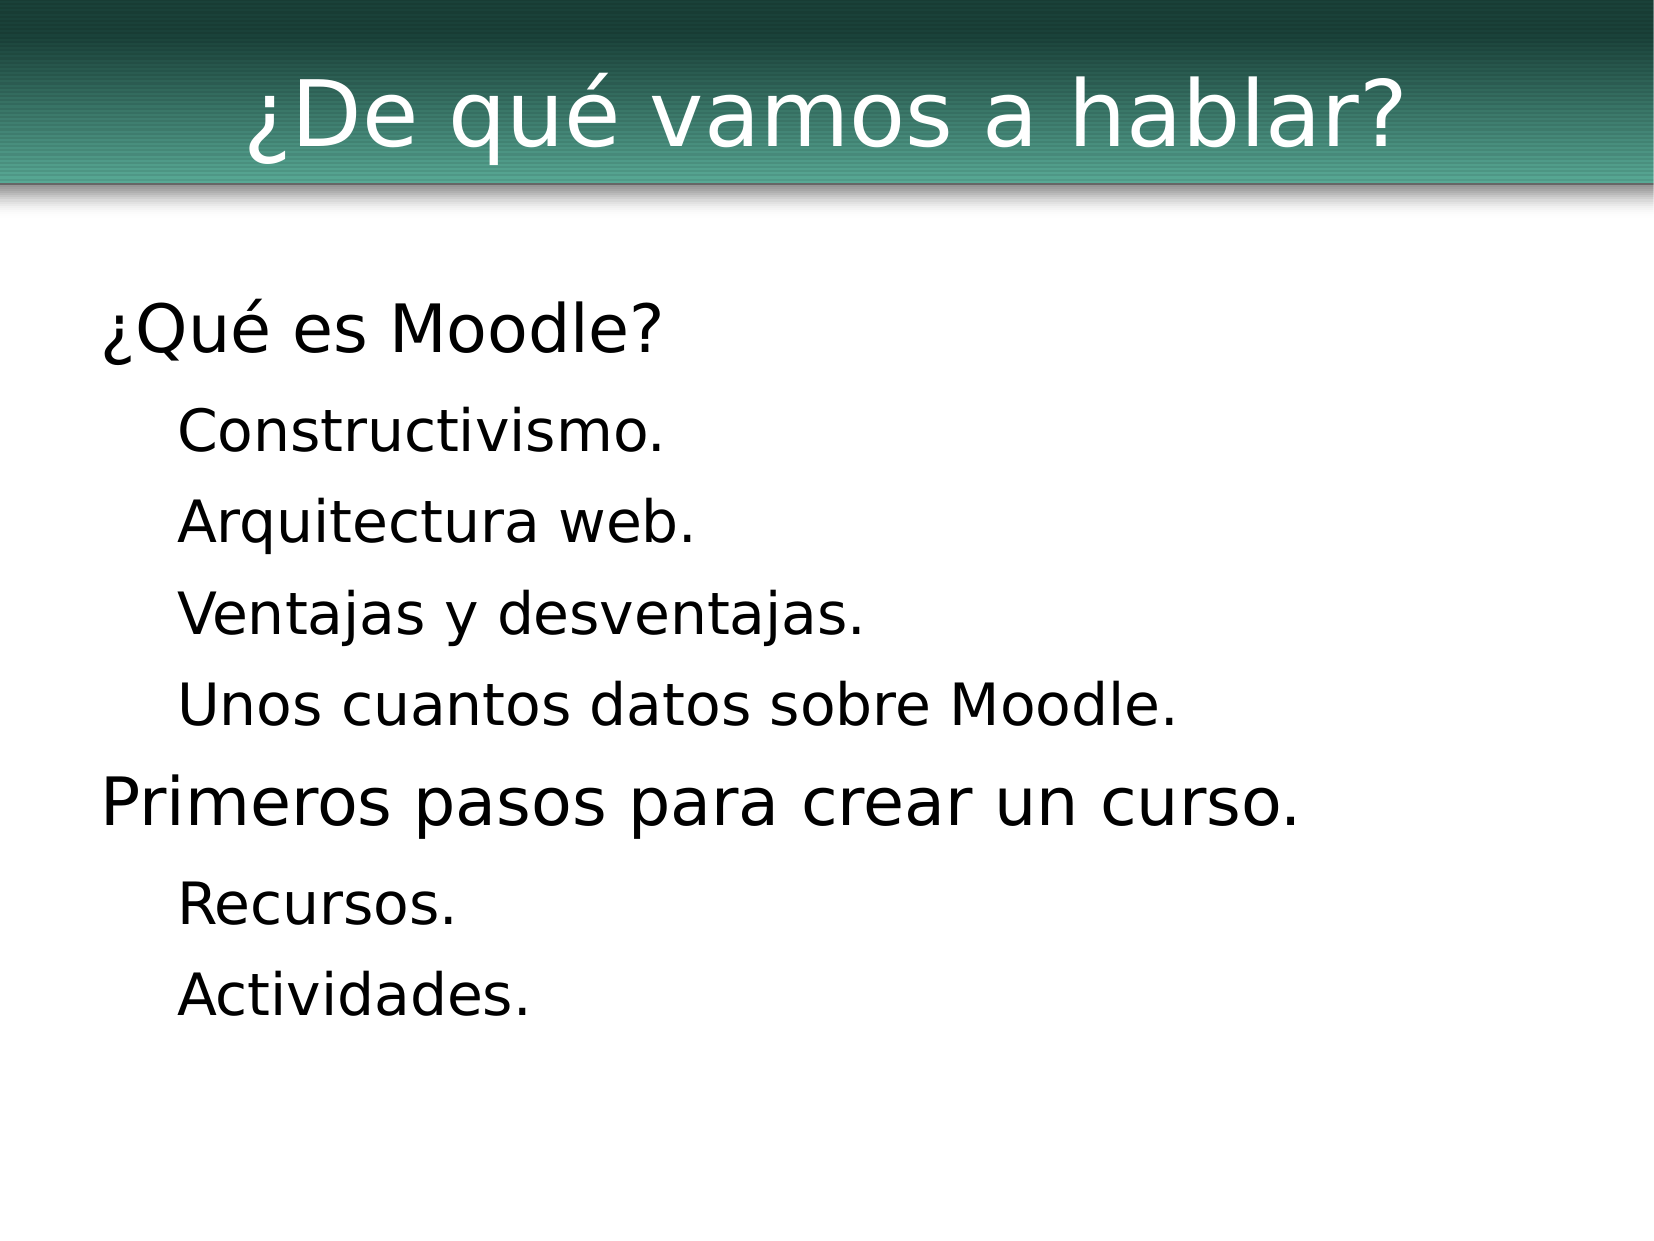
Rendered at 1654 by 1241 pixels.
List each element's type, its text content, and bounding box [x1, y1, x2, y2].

title ¿De qué vamos a hablar? [82, 11, 1571, 219]
list ¿Qué es Moodle? Constructivismo. Arquitectura web. Ventajas y desventajas. Unos cuantos datos sobre Moodle. Primeros pasos para crear un curso. Recursos. Actividades. [82, 290, 1571, 1094]
picture [0, 0, 1654, 225]
